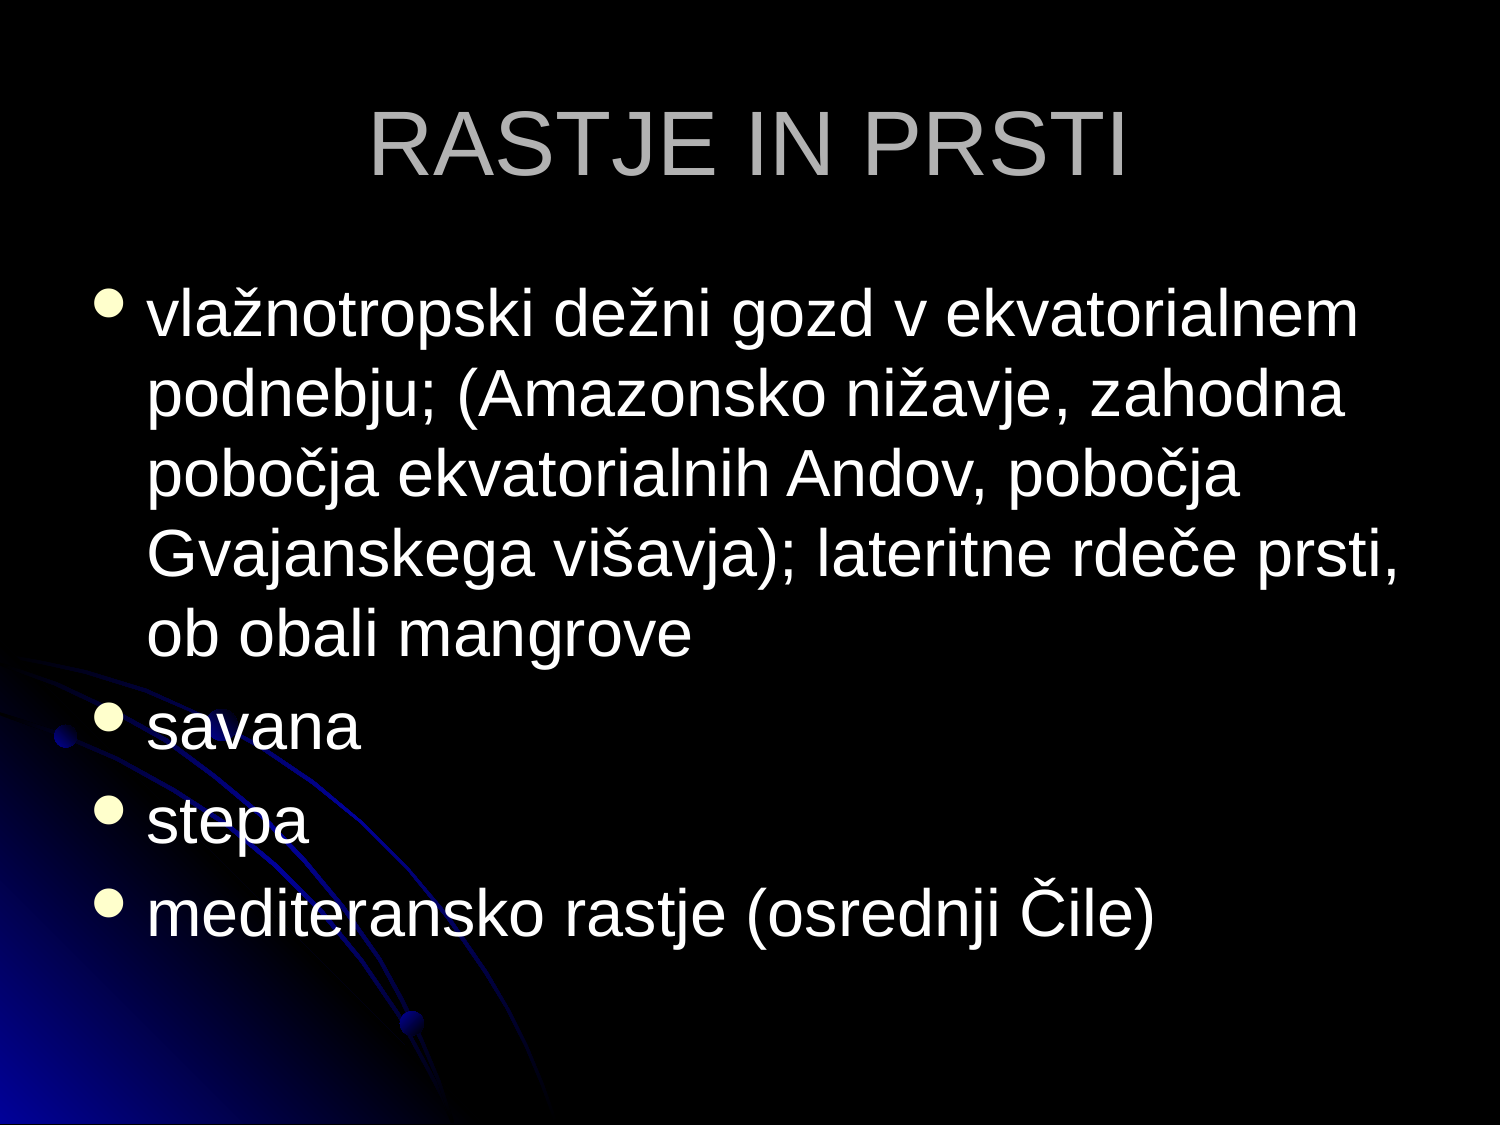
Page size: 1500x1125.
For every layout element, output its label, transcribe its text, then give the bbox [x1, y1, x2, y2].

list vlažnotropski dežni gozd v ekvatorialnem podnebju; (Amazonsko nižavje, zahodna pobočja ekvatorialnih Andov, pobočja Gvajanskega višavja); lateritne rdeče prsti, ob obali mangrove savana stepa mediteransko rastje (osrednji Čile) [75, 262, 1425, 1006]
title RASTJE IN PRSTI [75, 45, 1425, 233]
